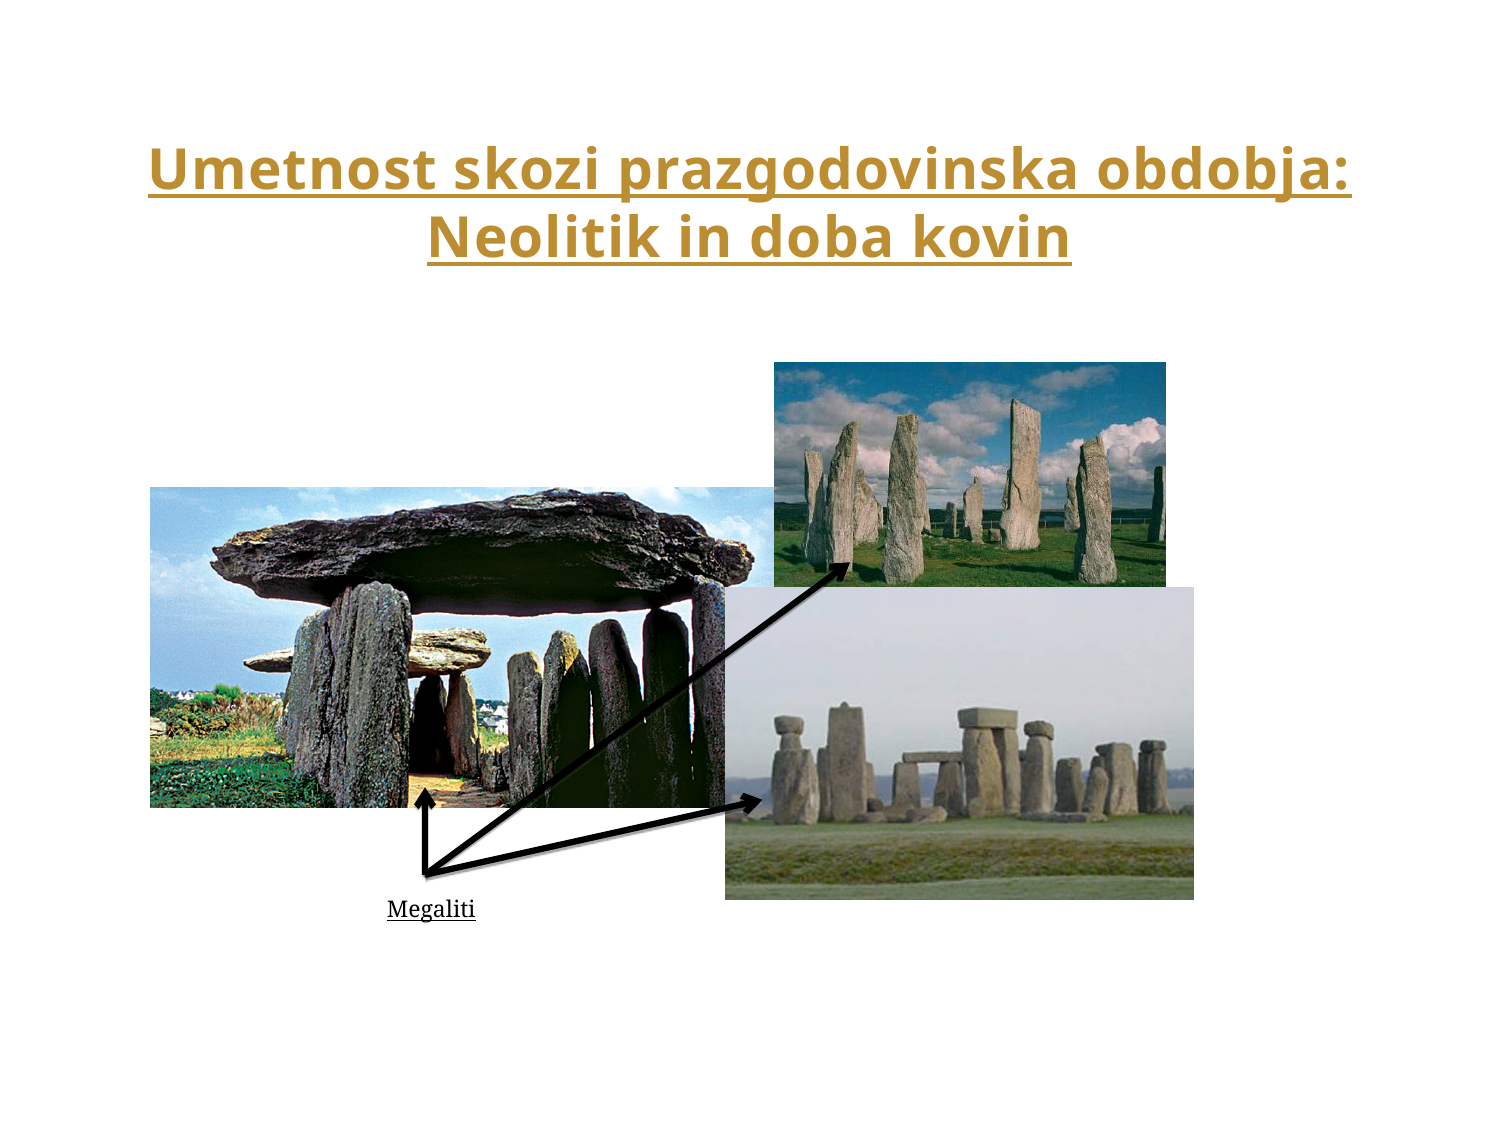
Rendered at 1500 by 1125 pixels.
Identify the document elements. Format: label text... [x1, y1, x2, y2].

picture [150, 362, 1194, 900]
text_box Megaliti [312, 887, 550, 930]
title Umetnost skozi prazgodovinska obdobja: Neolitik in doba kovin [75, 125, 1425, 405]
